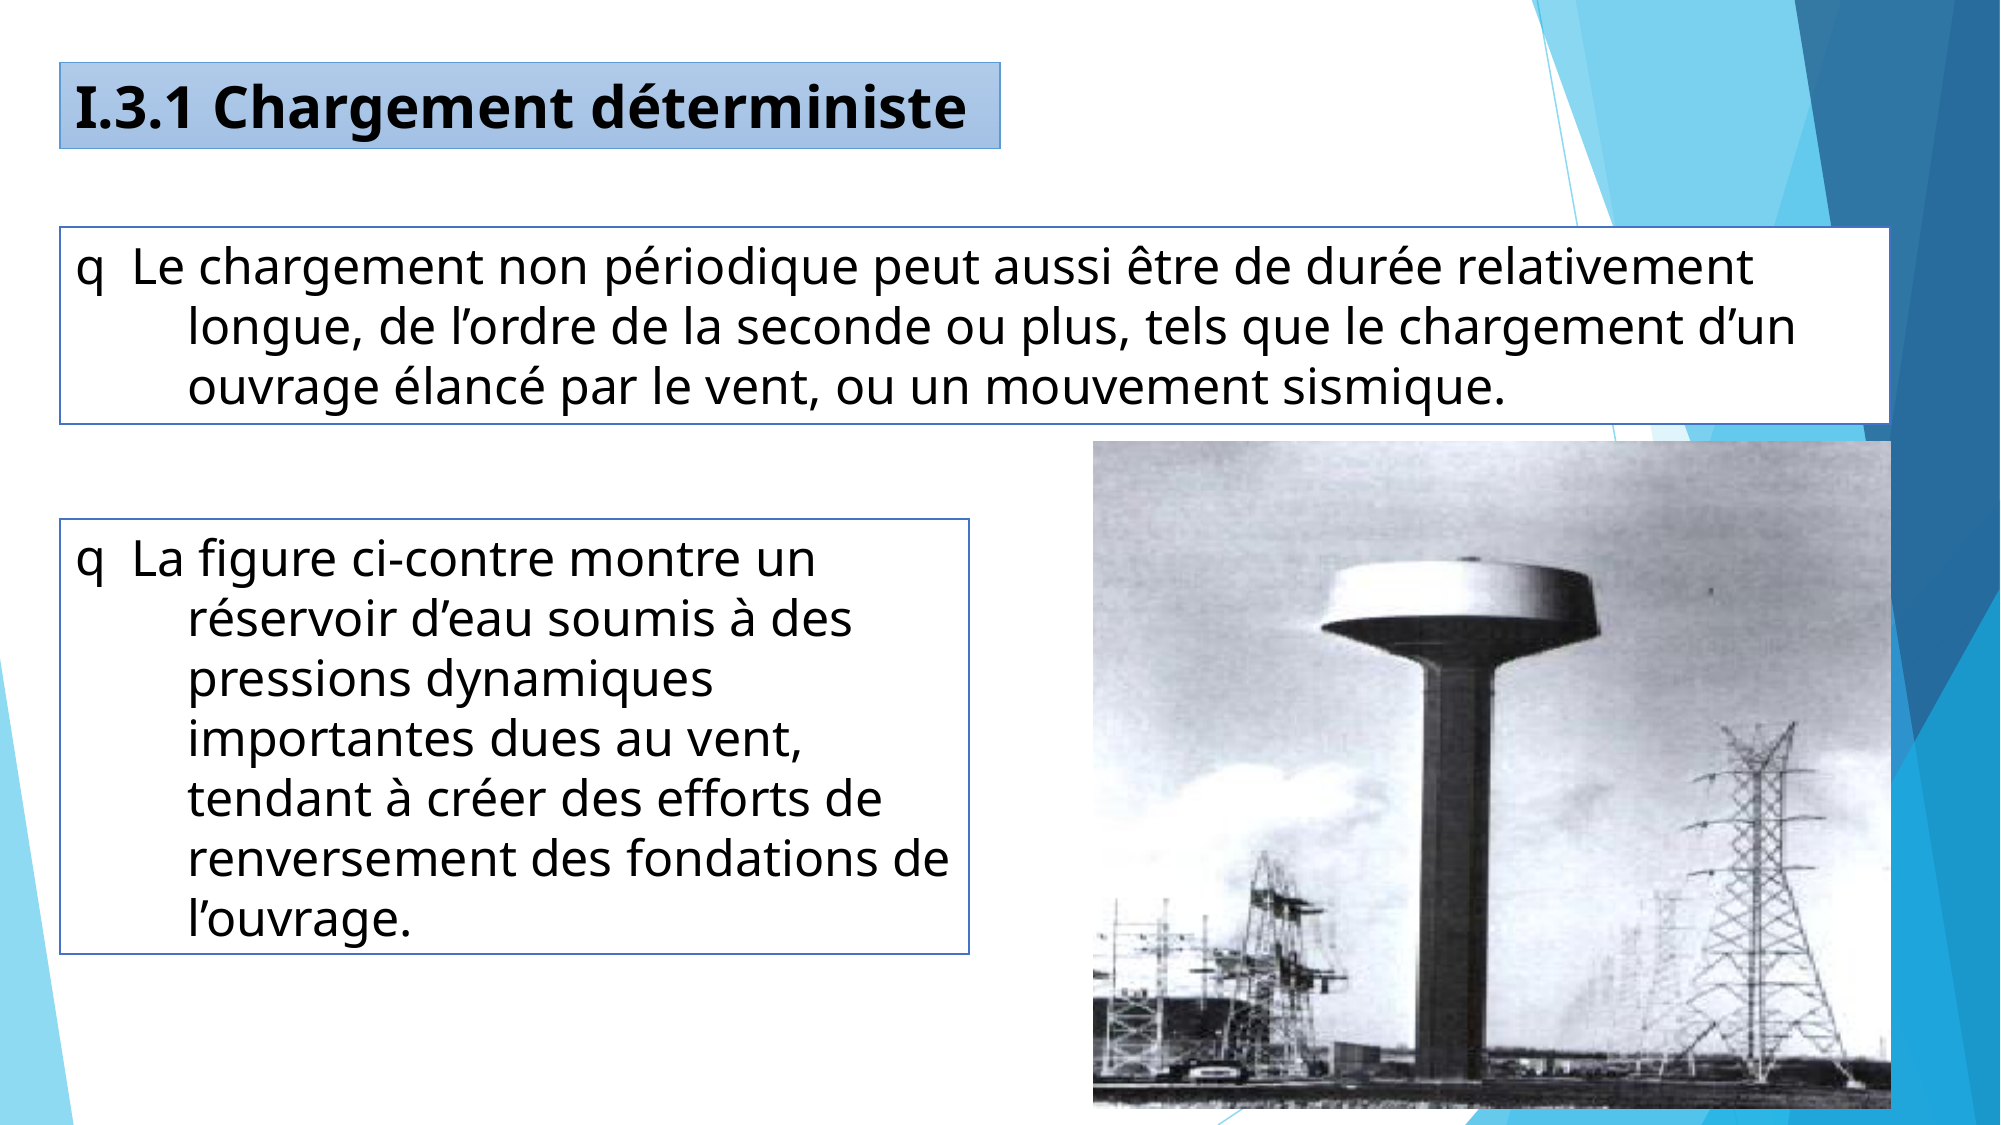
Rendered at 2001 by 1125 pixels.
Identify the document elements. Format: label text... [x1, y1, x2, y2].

picture [1093, 441, 1891, 1109]
text_box La figure ci-contre montre un réservoir d’eau soumis à des pressions dynamiques importantes dues au vent, tendant à créer des efforts de renversement des fondations de l’ouvrage. [60, 518, 969, 898]
text_box Le chargement non périodique peut aussi être de durée relativement longue, de l’ordre de la seconde ou plus, tels que le chargement d’un ouvrage élancé par le vent, ou un mouvement sismique. [60, 227, 1891, 425]
text_box I.3.1 Chargement déterministe [60, 62, 1000, 149]
